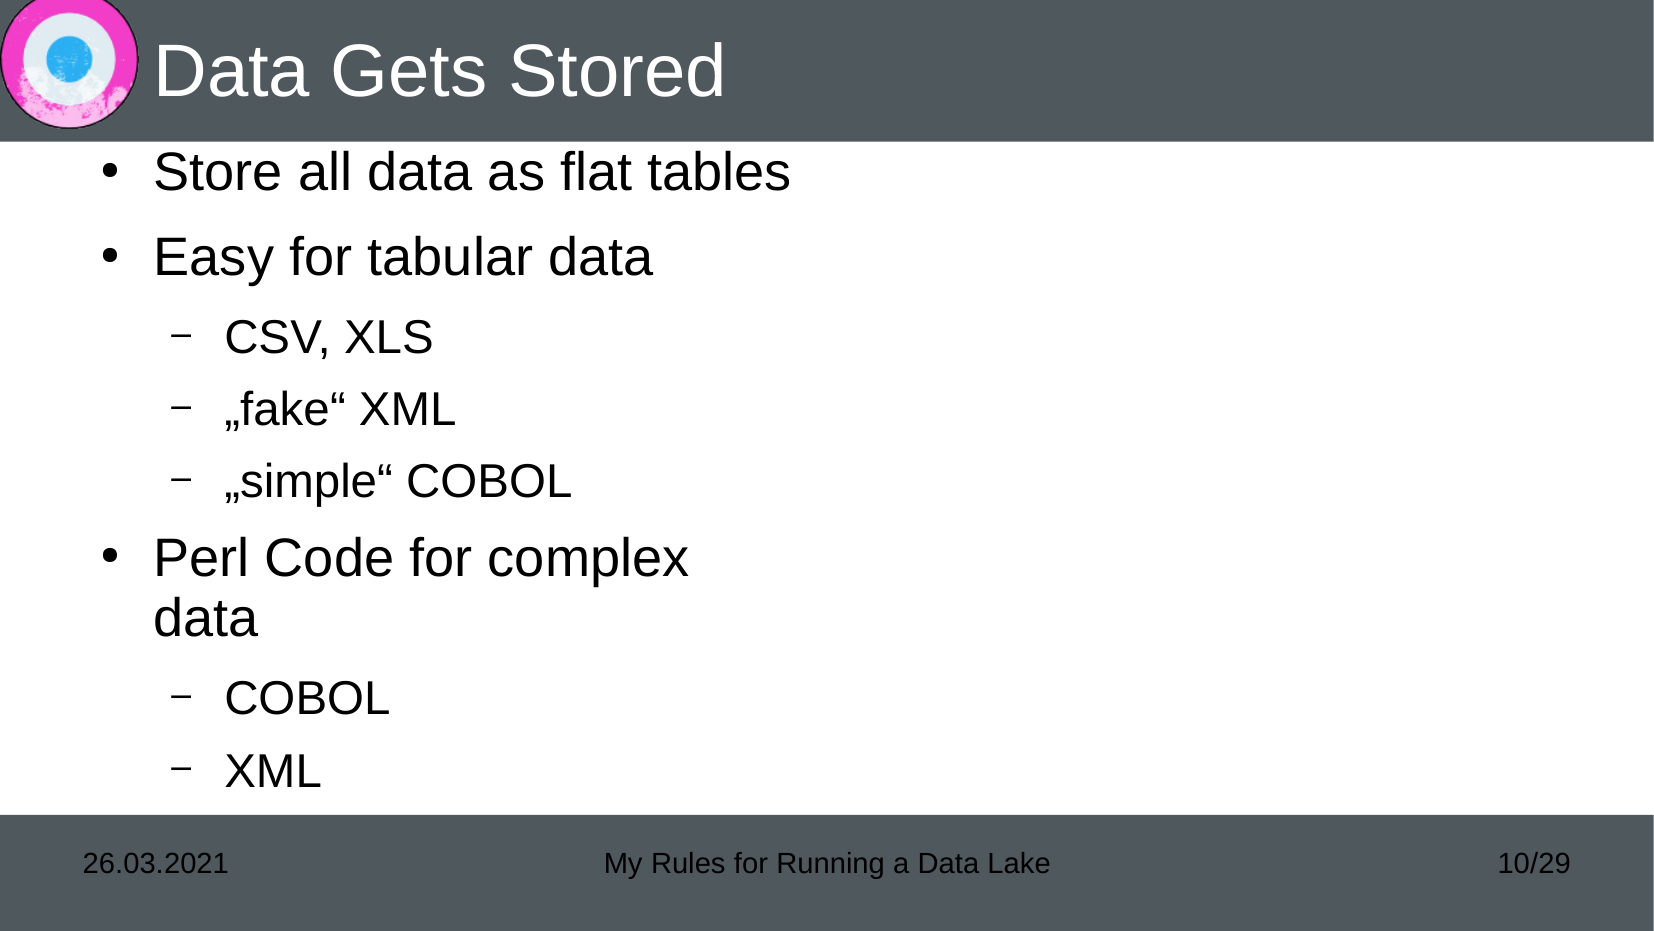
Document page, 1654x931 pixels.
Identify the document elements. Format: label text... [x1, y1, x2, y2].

picture [0, 0, 228, 148]
title Data Gets Stored [153, 5, 1654, 136]
list Store all data as flat tables Easy for tabular data CSV, XLS „fake“ XML „simple“ COBOL Perl Code for complex data COBOL XML [82, 141, 809, 815]
